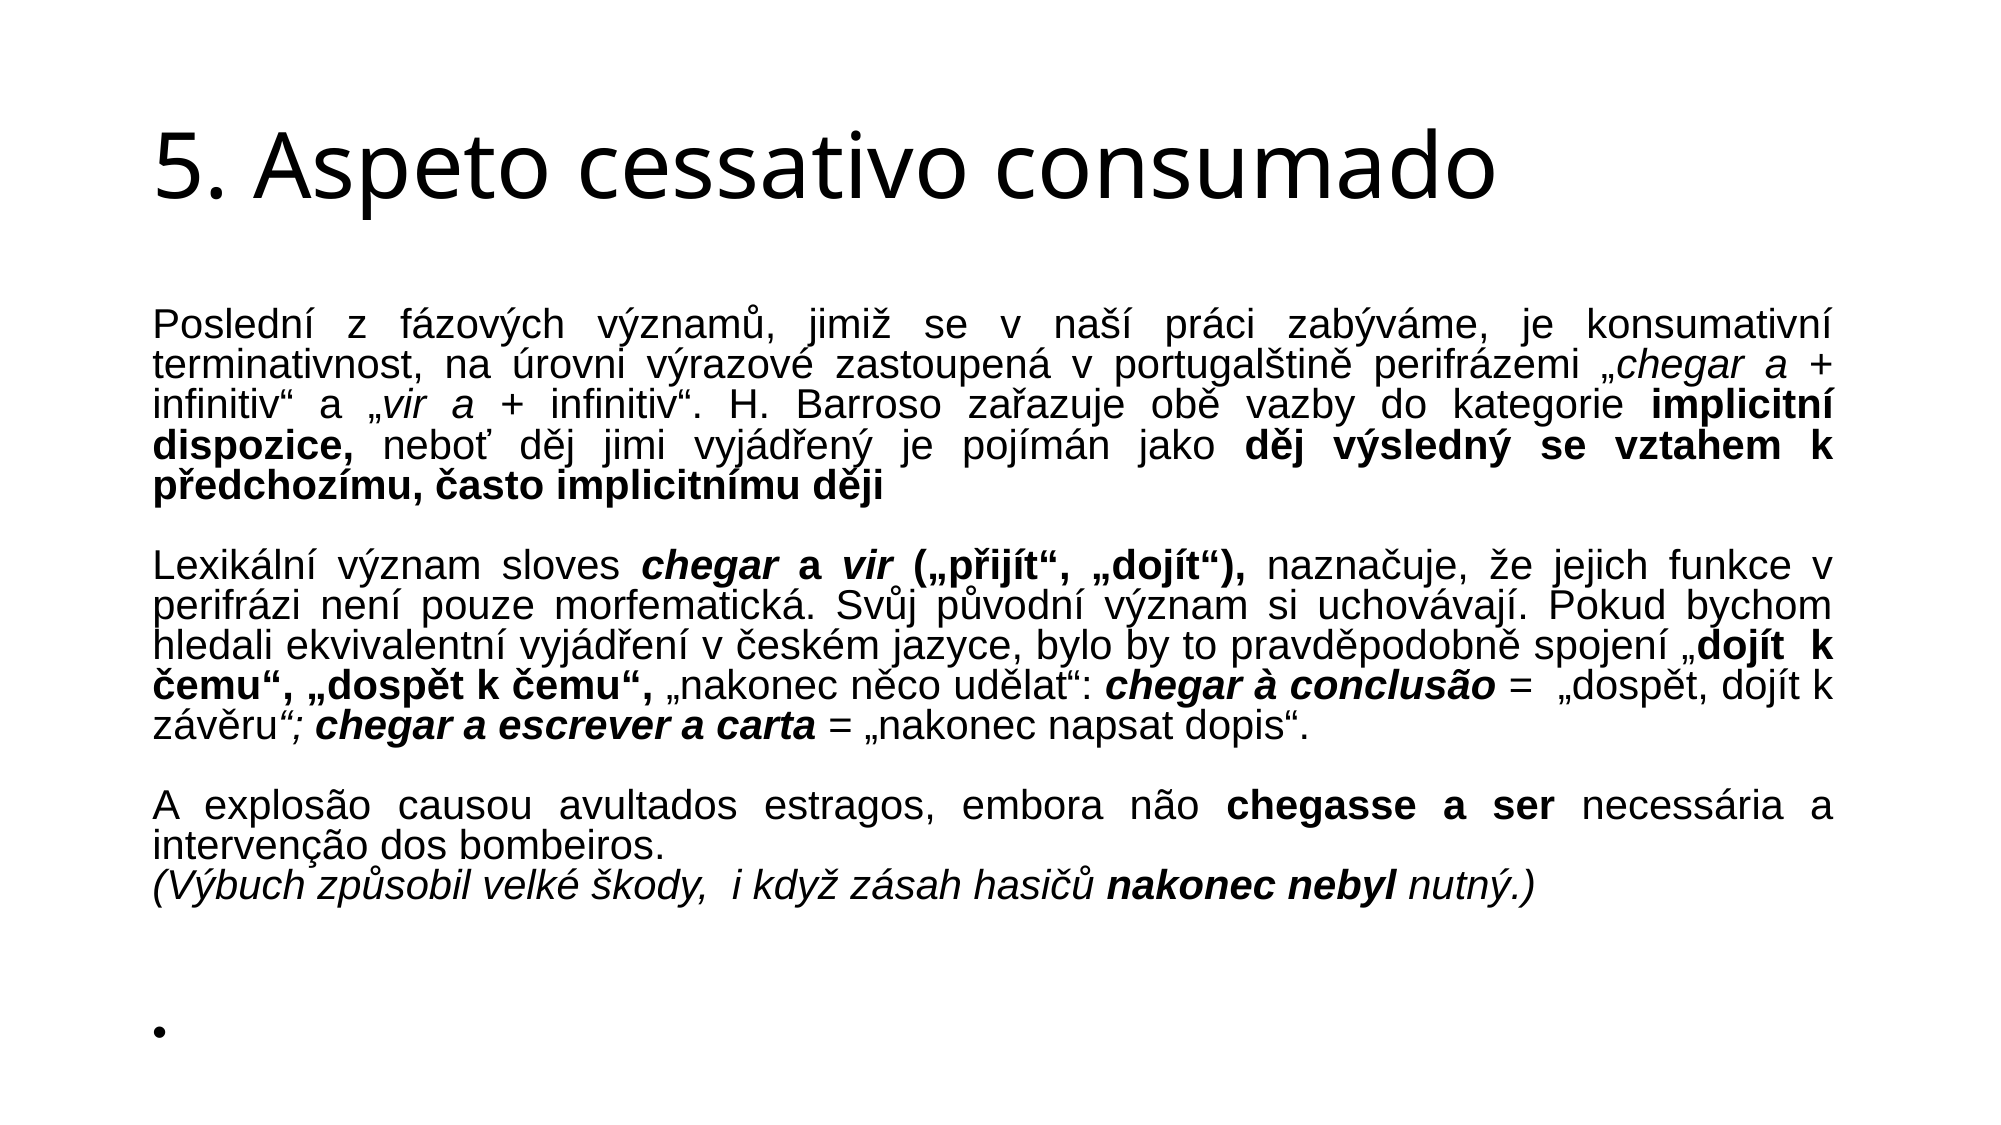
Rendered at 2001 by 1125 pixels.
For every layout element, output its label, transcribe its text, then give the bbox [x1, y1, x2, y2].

title 5. Aspeto cessativo consumado [137, 59, 1863, 278]
list Poslední z fázových významů, jimiž se v naší práci zabýváme, je konsumativní terminativnost, na úrovni výrazové zastoupená v portugalštině perifrázemi „chegar a + infinitiv“ a „vir a + infinitiv“. H. Barroso zařazuje obě vazby do kategorie implicitní dispozice, neboť děj jimi vyjádřený je pojímán jako děj výsledný se vztahem k předchozímu, často implicitnímu ději Lexikální význam sloves chegar a vir („přijít“, „dojít“), naznačuje, že jejich funkce v perifrázi není pouze morfematická. Svůj původní význam si uchovávají. Pokud bychom hledali ekvivalentní vyjádření v českém jazyce, bylo by to pravděpodobně spojení „dojít k čemu“, „dospět k čemu“, „nakonec něco udělat“: chegar à conclusão = „dospět, dojít k závěru“; chegar a escrever a carta = „nakonec napsat dopis“. A explosão causou avultados estragos, embora não chegasse a ser necessária a intervenção dos bombeiros. (Výbuch způsobil velké škody, i když zásah hasičů nakonec nebyl nutný.) [137, 299, 1863, 1014]
